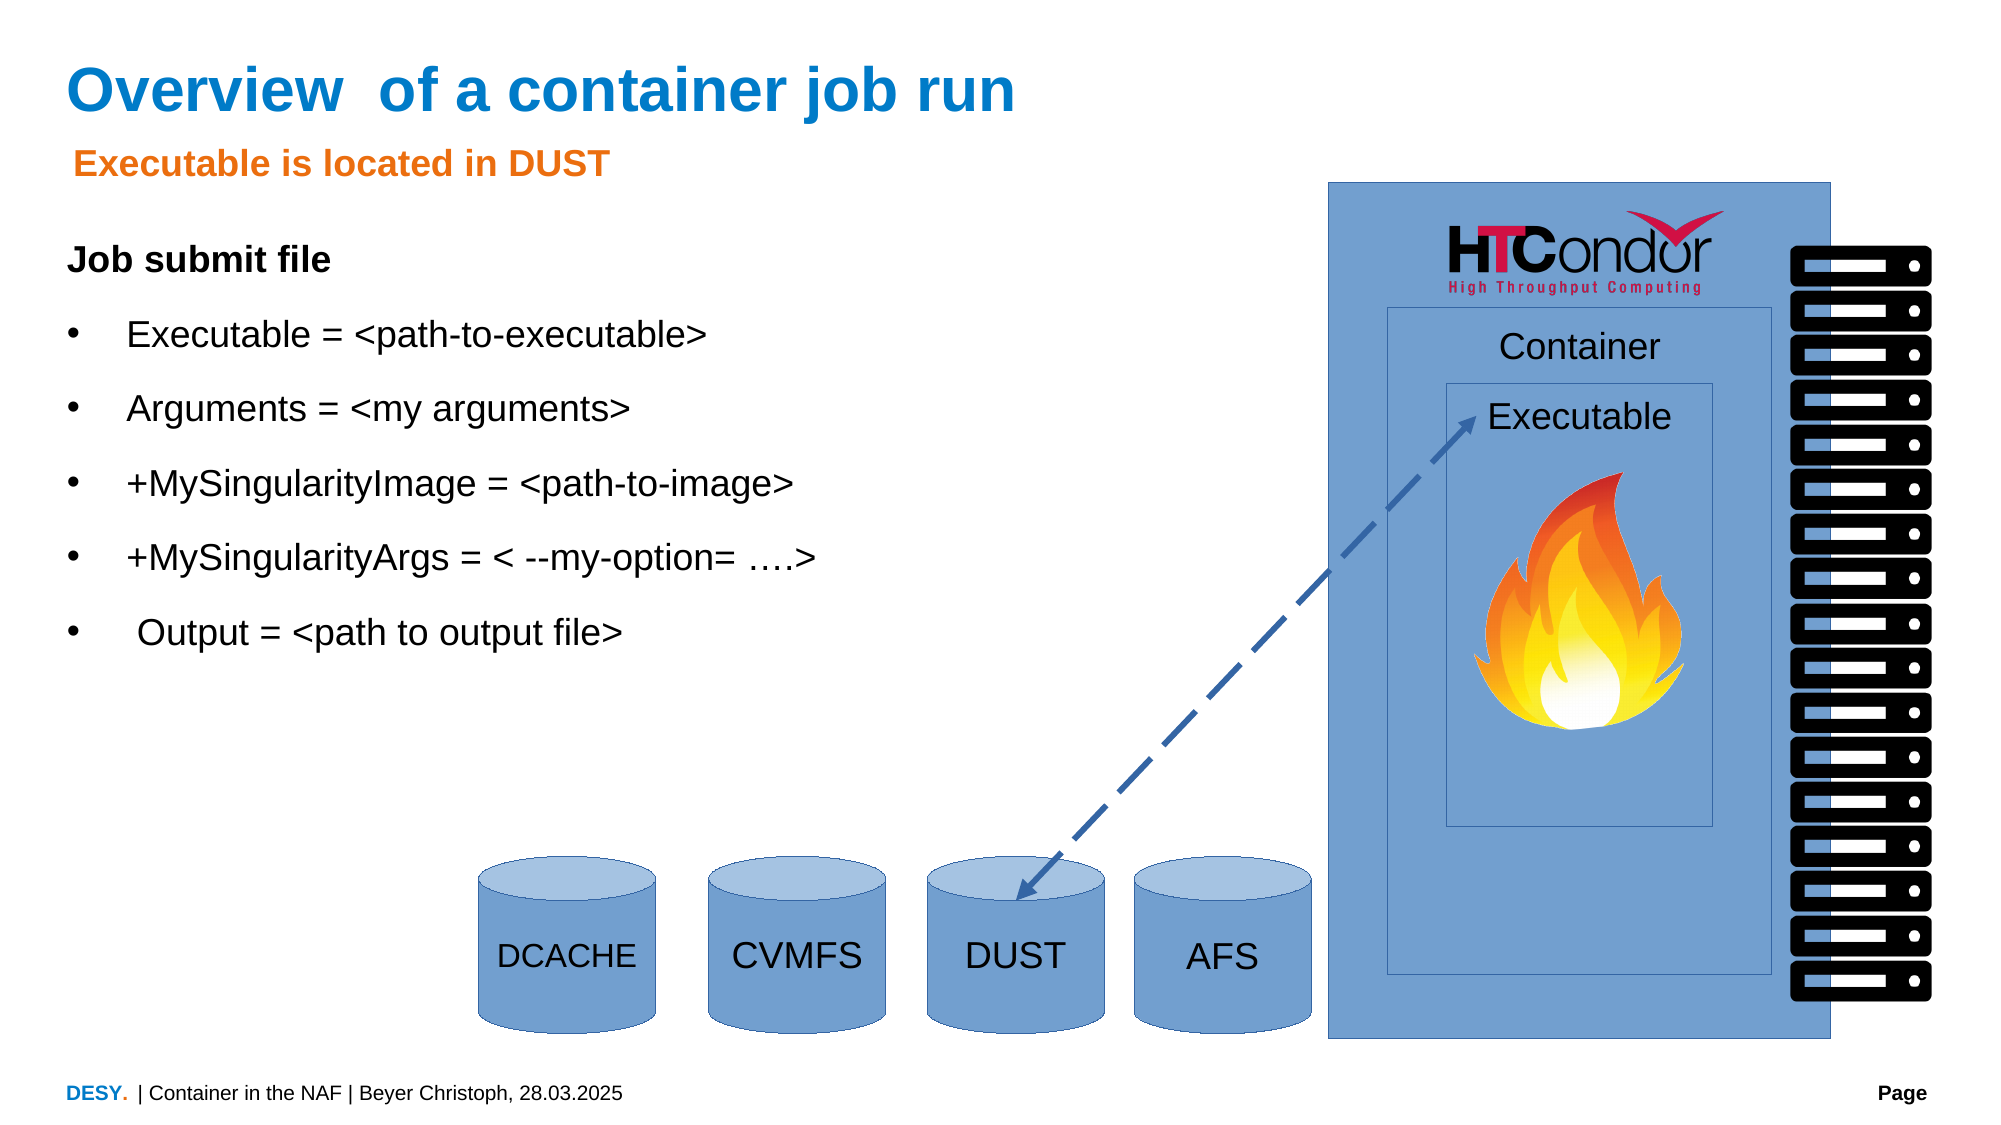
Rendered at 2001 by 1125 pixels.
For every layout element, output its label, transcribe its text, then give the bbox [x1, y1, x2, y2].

text_box CVMFS [708, 881, 886, 1034]
text_box DUST [927, 881, 1105, 1034]
text_box [1328, 182, 1831, 1039]
list Executable is located in DUST [13, 134, 1152, 197]
picture [1772, 225, 1949, 1004]
text_box AFS [1134, 880, 1312, 1034]
text_box Container [1387, 307, 1772, 975]
list Job submit file Executable = <path-to-executable> Arguments = <my arguments> +MySingularityImage = <path-to-image> +MySingularityArgs = < --my-option= ….> Output = <path to output file> [66, 230, 916, 739]
text_box DCACHE [478, 881, 656, 1034]
picture [1474, 472, 1684, 730]
title Overview of a container job run [66, 57, 1123, 132]
text_box Executable [1446, 383, 1713, 827]
picture [1446, 210, 1727, 296]
